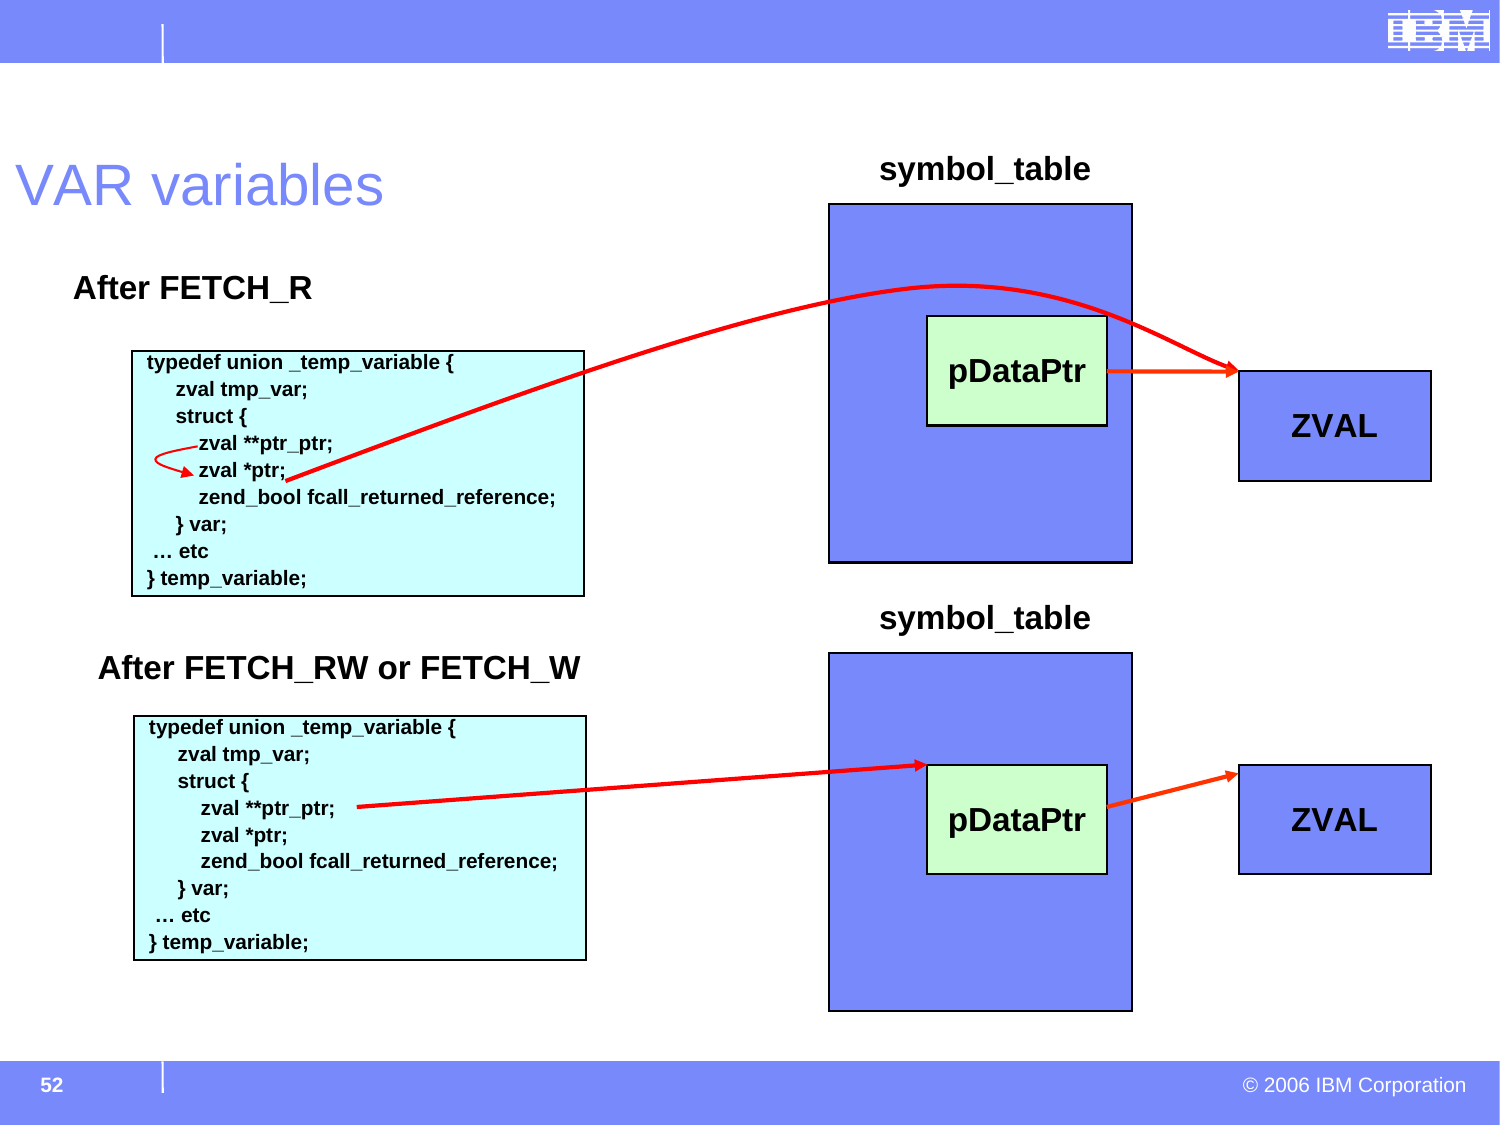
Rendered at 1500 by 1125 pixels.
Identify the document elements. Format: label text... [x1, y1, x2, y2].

text_box symbol_table [864, 591, 1107, 645]
text_box pDataPtr [927, 315, 1107, 426]
text_box After FETCH_R [57, 261, 328, 314]
text_box After FETCH_RW or FETCH_W [82, 642, 597, 695]
text_box typedef union _temp_variable { zval tmp_var; struct { zval **ptr_ptr; zval *ptr; zend_bool fcall_returned_reference; } var; … etc } temp_variable; [134, 715, 586, 961]
text_box [828, 204, 1133, 321]
text_box [828, 288, 1133, 563]
text_box [1107, 317, 1133, 369]
text_box typedef union _temp_variable { zval tmp_var; struct { zval **ptr_ptr; zval *ptr; zend_bool fcall_returned_reference; } var; … etc } temp_variable; [132, 351, 584, 597]
text_box VAR variables [0, 142, 1353, 225]
text_box [828, 766, 1133, 1012]
text_box [828, 653, 1133, 804]
text_box ZVAL [1238, 764, 1431, 875]
text_box pDataPtr [927, 764, 1107, 875]
text_box ZVAL [1238, 371, 1431, 481]
text_box symbol_table [864, 142, 1107, 196]
